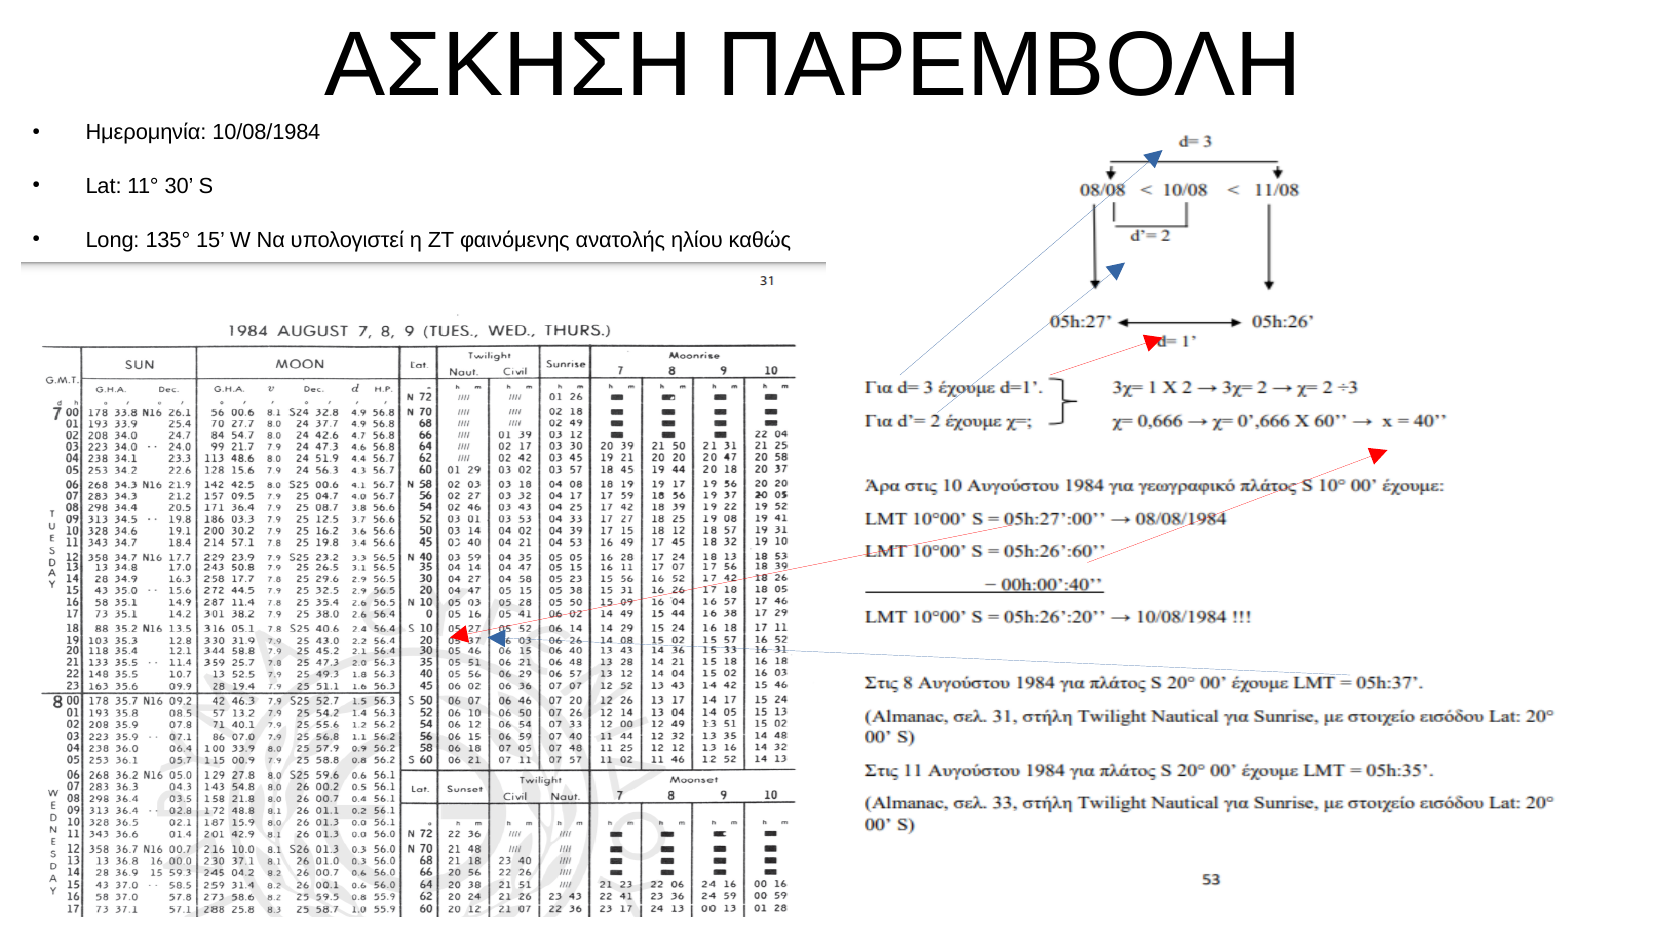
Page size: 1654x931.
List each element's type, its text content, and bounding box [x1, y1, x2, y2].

title ΑΣΚΗΣΗ ΠΑΡΕΜΒΟΛΗ [82, 12, 1571, 112]
text_box Ημερομηνία: 10/08/1984 Lat: 11° 30’ S Long: 135° 15’ W Να υπολογιστεί η ΖΤ φαινόμενης ανατολής ηλίου καθώς και η διάρκεια του ναυτικού λυκαυγούς. [0, 112, 863, 931]
picture [21, 112, 1613, 917]
